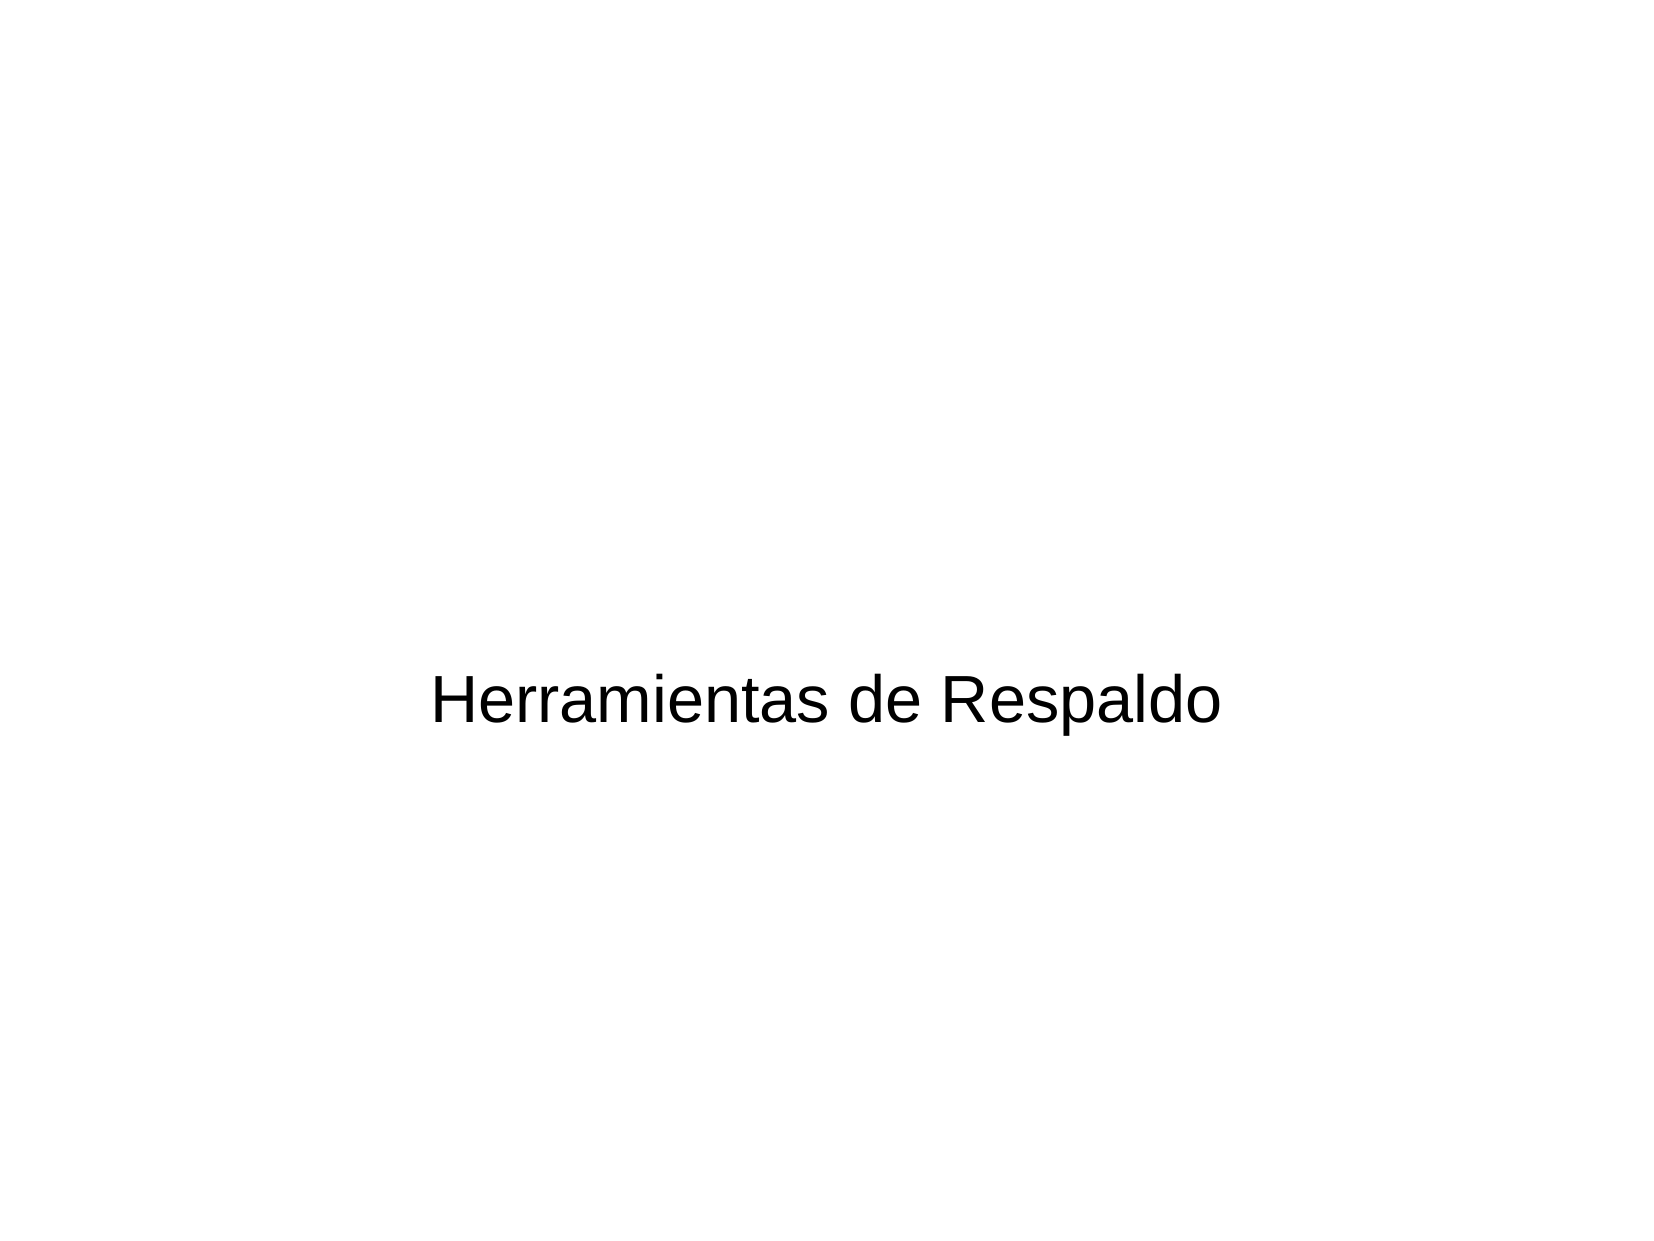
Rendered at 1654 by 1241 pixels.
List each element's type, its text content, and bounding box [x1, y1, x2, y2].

subtitle Herramientas de Respaldo [82, 290, 1571, 1109]
